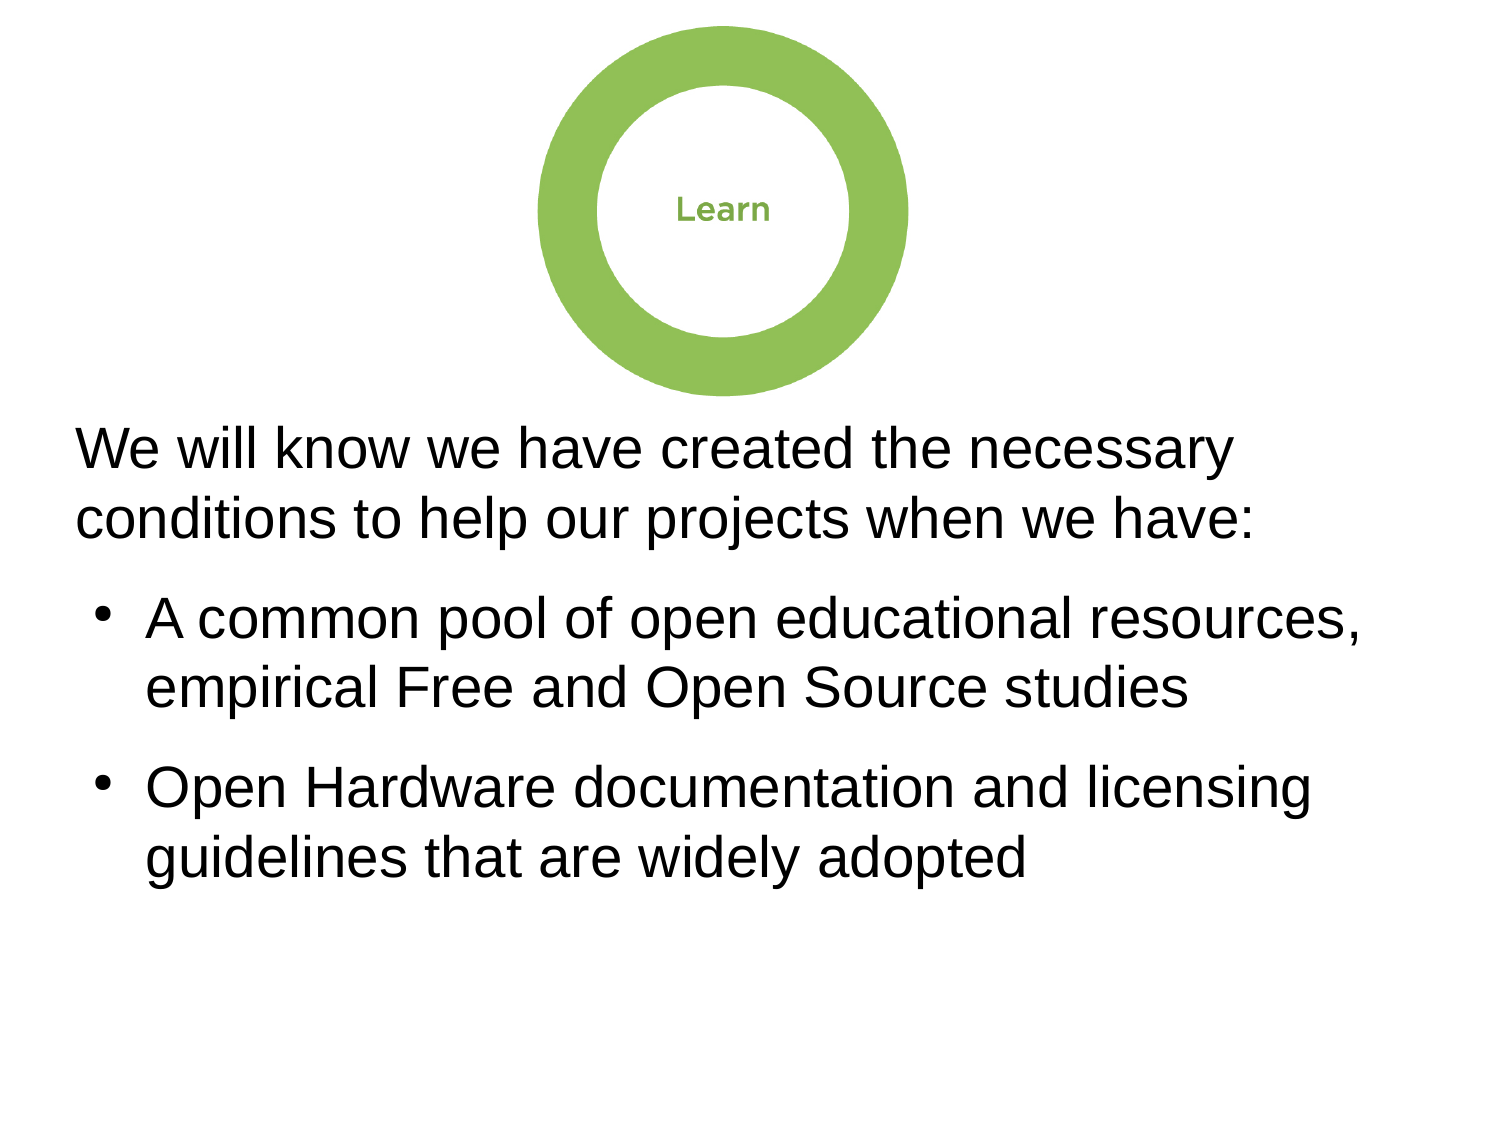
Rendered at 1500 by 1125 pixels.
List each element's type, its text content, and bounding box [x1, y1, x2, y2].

picture [524, 9, 922, 411]
list We will know we have created the necessary conditions to help our projects when we have: A common pool of open educational resources, empirical Free and Open Source studies Open Hardware documentation and licensing guidelines that are widely adopted [75, 410, 1425, 1063]
